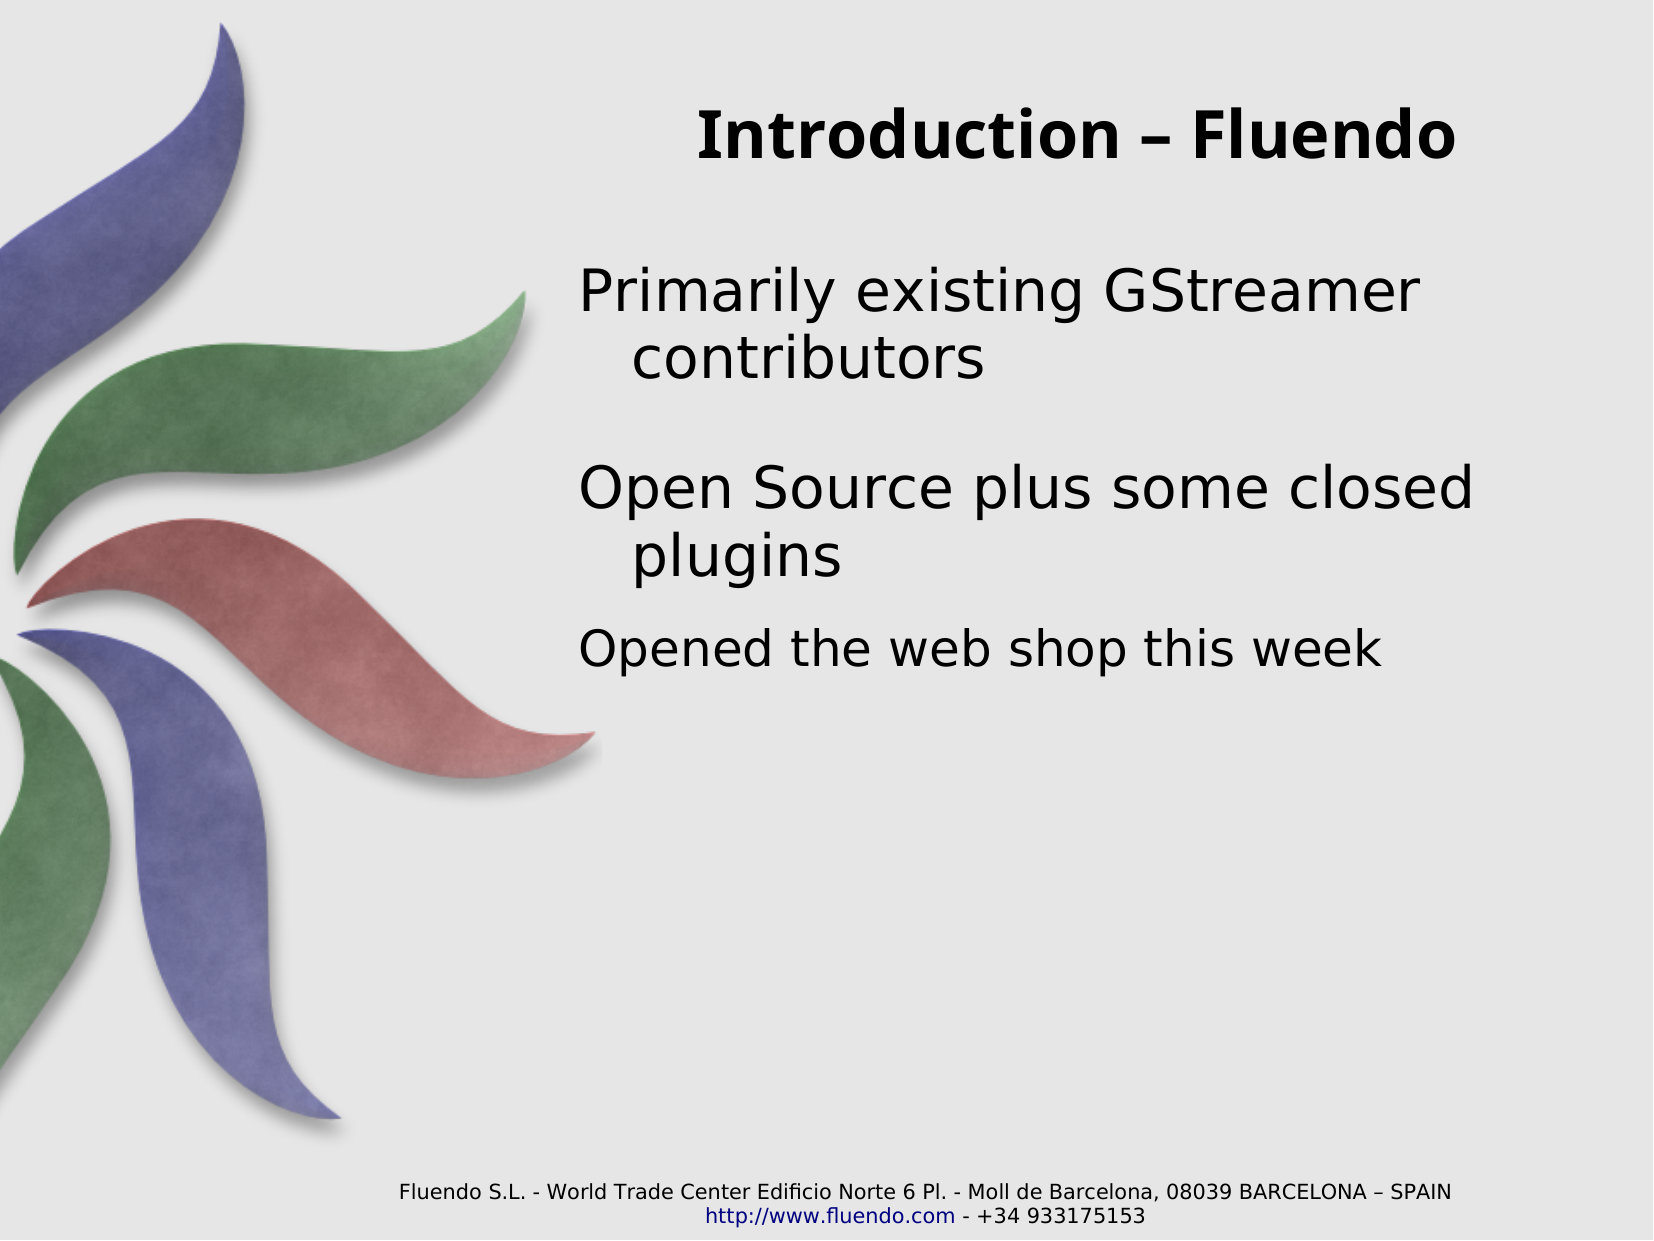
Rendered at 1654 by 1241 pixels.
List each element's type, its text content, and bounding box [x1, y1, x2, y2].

picture [0, 1, 602, 1241]
list Primarily existing GStreamer contributors [561, 206, 1595, 443]
picture [597, 1189, 602, 1198]
text_box Opened the web shop this week [561, 620, 1420, 679]
text_box Open Source plus some closed plugins [561, 454, 1536, 603]
title Introduction – Fluendo [561, 59, 1595, 206]
